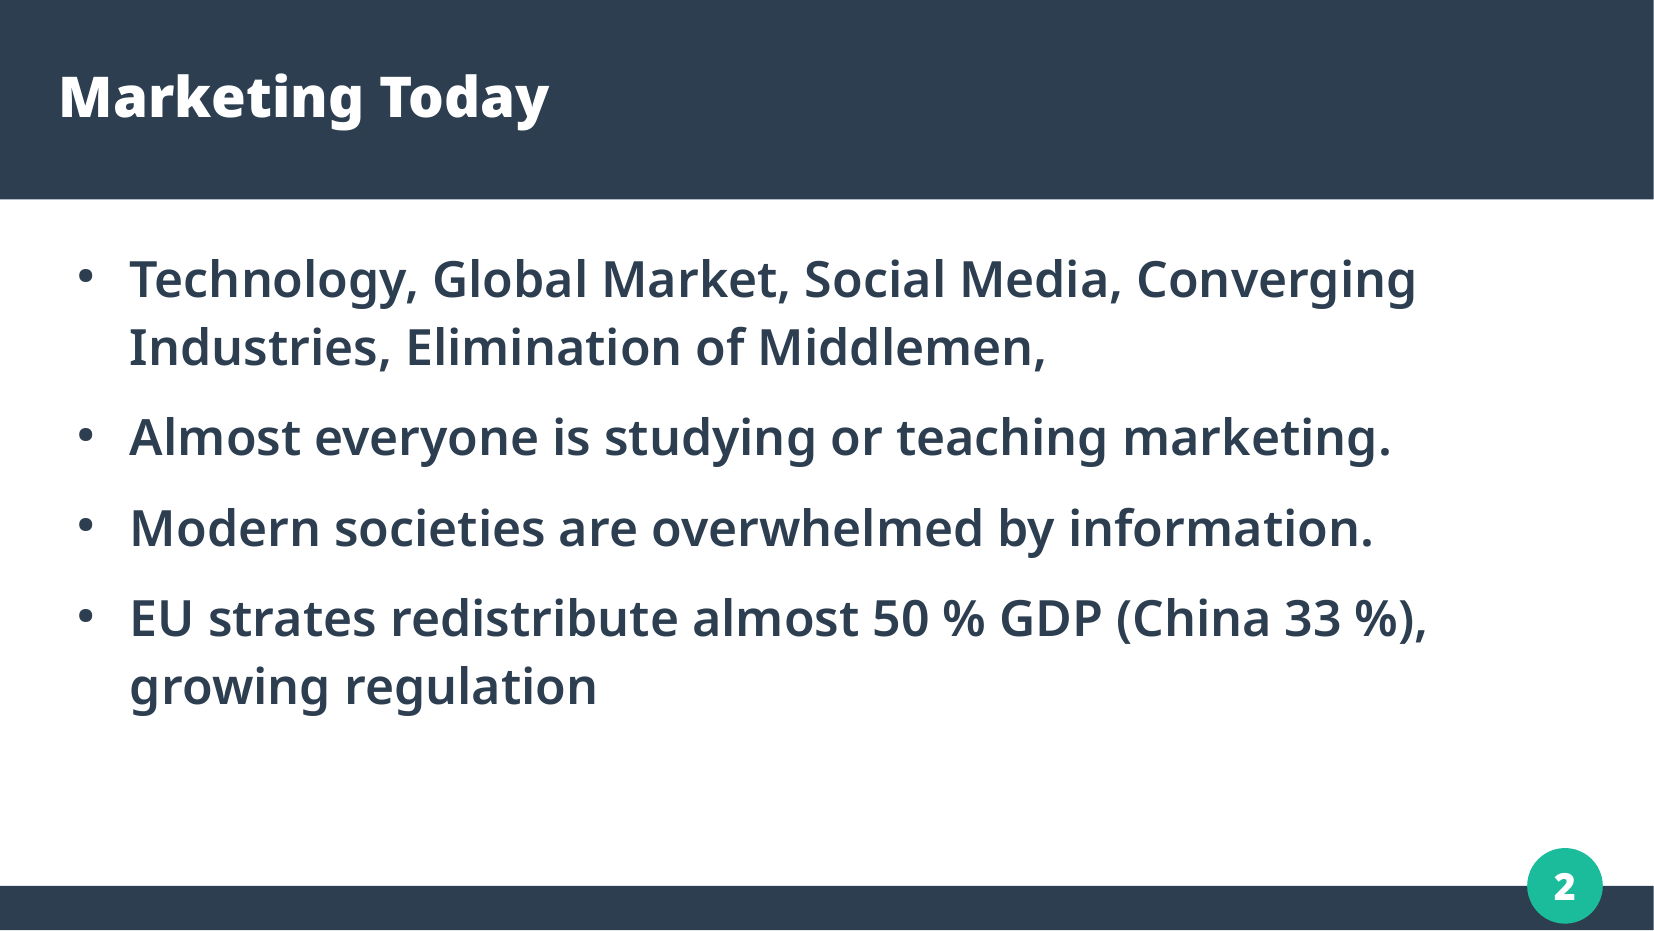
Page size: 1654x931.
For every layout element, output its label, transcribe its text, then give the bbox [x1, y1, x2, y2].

list Technology, Global Market, Social Media, Converging Industries, Elimination of Middlemen, Almost everyone is studying or teaching marketing. Modern societies are overwhelmed by information. EU strates redistribute almost 50 % GDP (China 33 %), growing regulation [59, 243, 1595, 864]
title Marketing Today [59, 37, 1595, 155]
